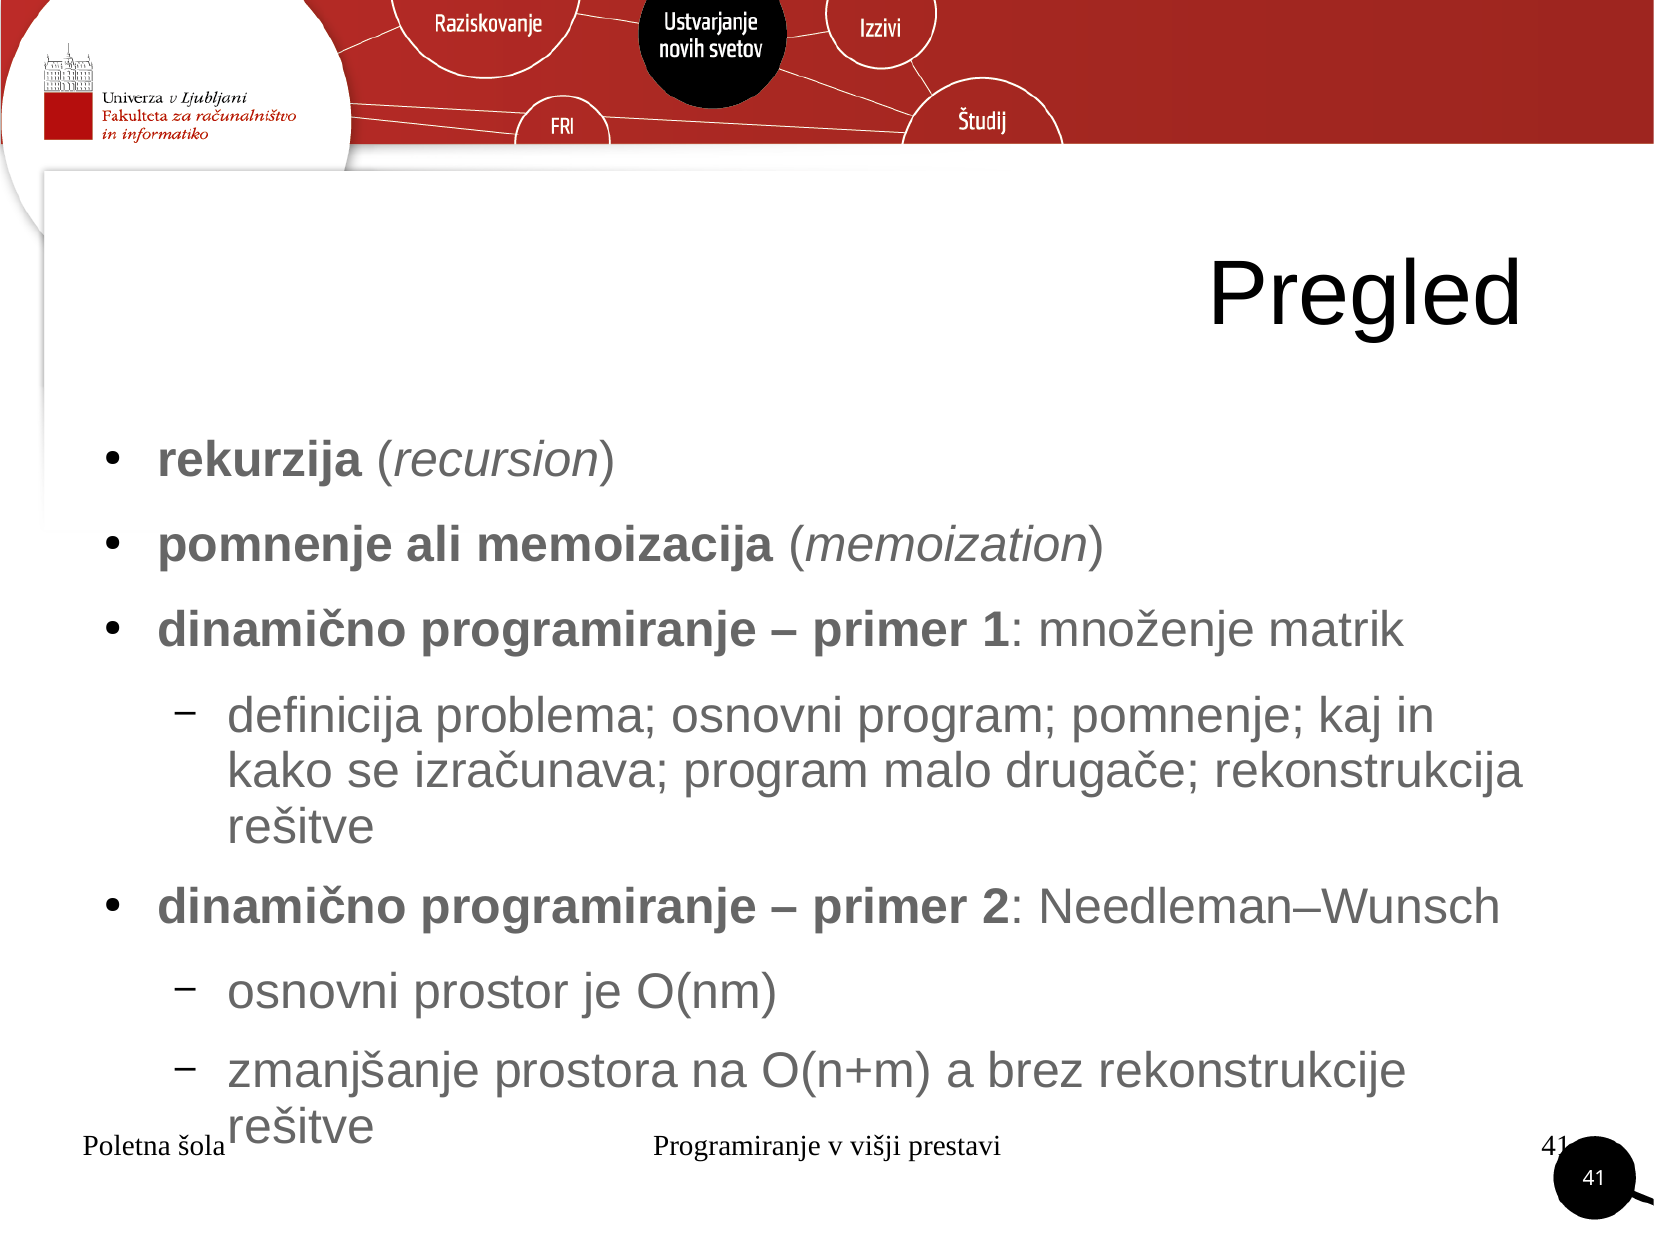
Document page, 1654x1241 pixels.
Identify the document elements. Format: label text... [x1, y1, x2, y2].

text_box <številka> [1553, 1145, 1636, 1212]
title Pregled [35, 188, 1524, 397]
list rekurzija (recursion) pomnenje ali memoizacija (memoization) dinamično programiranje – primer 1: množenje matrik definicija problema; osnovni program; pomnenje; kaj in kako se izračunava; program malo drugače; rekonstrukcija rešitve dinamično programiranje – primer 2: Needleman–Wunsch osnovni prostor je O(nm) zmanjšanje prostora na O(n+m) a brez rekonstrukcije rešitve [86, 431, 1542, 1069]
picture [0, 0, 1654, 1241]
